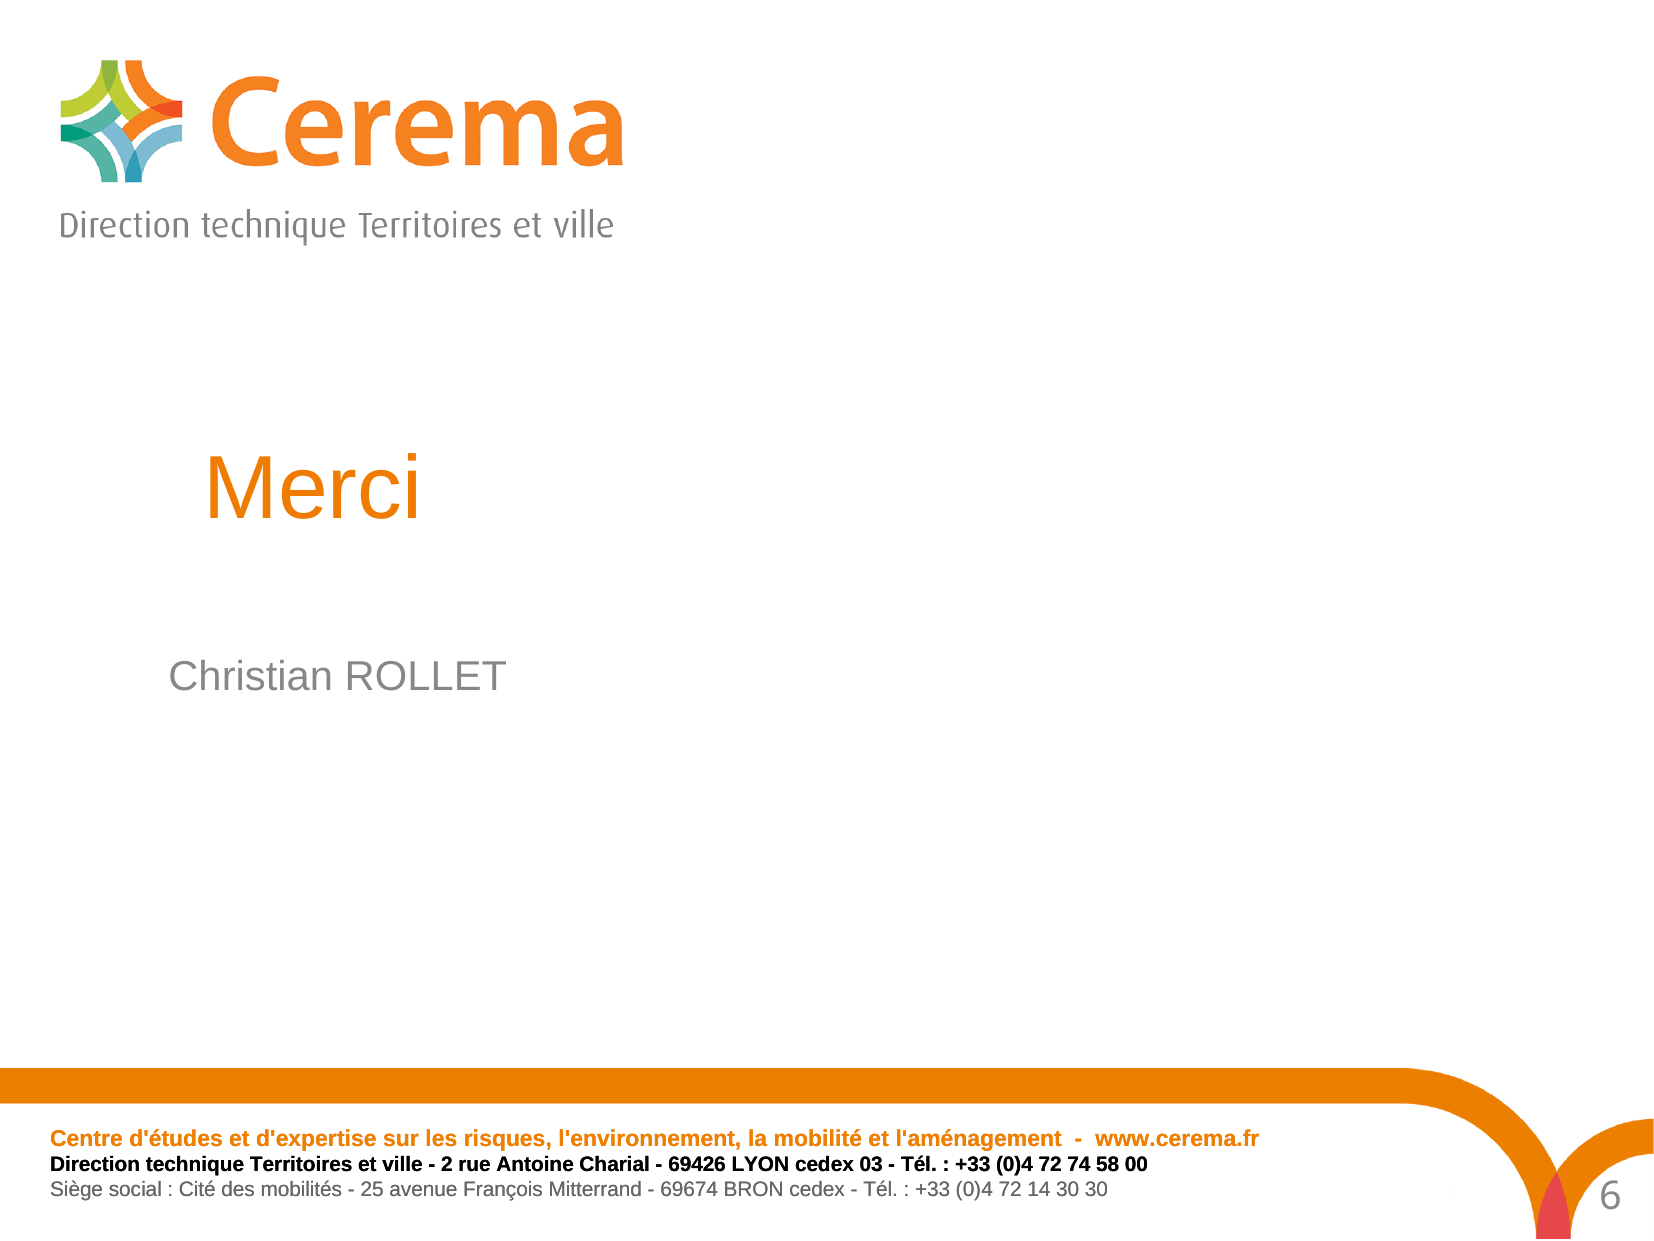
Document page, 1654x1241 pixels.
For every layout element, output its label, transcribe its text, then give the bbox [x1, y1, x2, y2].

text_box Christian ROLLET [153, 641, 1595, 957]
picture [0, 1068, 1654, 1239]
text_box Centre d'études et d'expertise sur les risques, l'environnement, la mobilité et l'aménagement - www.cerema.fr Direction technique Territoires et ville - 2 rue Antoine Charial - 69426 LYON cedex 03 - Tél. : +33 (0)4 72 74 58 00 Siège social : Cité des mobilités - 25 avenue François Mitterrand - 69674 BRON cedex - Tél. : +33 (0)4 72 14 30 30 [35, 1116, 1394, 1217]
picture [0, 0, 684, 291]
text_box Merci [188, 442, 1465, 554]
